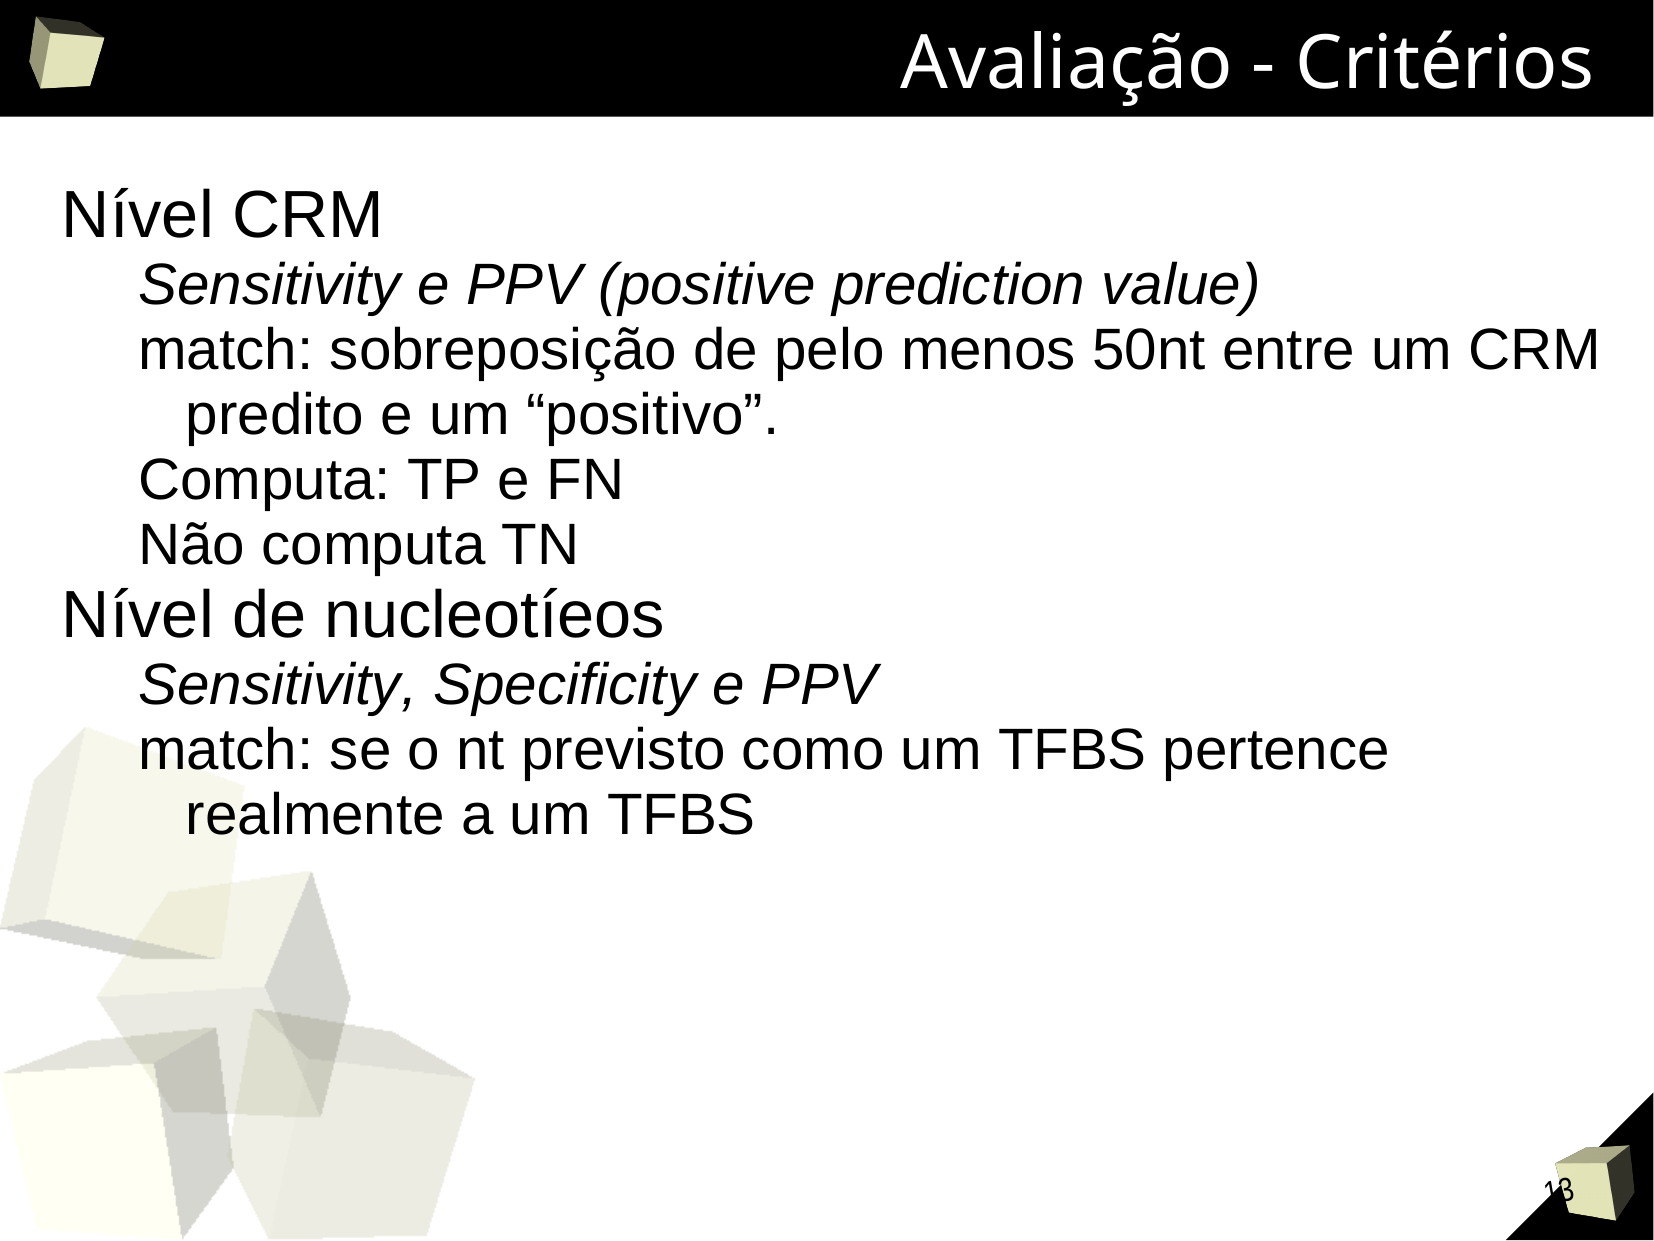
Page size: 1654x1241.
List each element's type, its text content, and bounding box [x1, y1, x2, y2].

title Avaliação - Critérios [118, 0, 1595, 119]
picture [0, 726, 477, 1241]
list Nível CRM Sensitivity e PPV (positive prediction value) match: sobreposição de pelo menos 50nt entre um CRM predito e um “positivo”. Computa: TP e FN Não computa TN Nível de nucleotíeos Sensitivity, Specificity e PPV match: se o nt previsto como um TFBS pertence realmente a um TFBS [44, 177, 1611, 1200]
